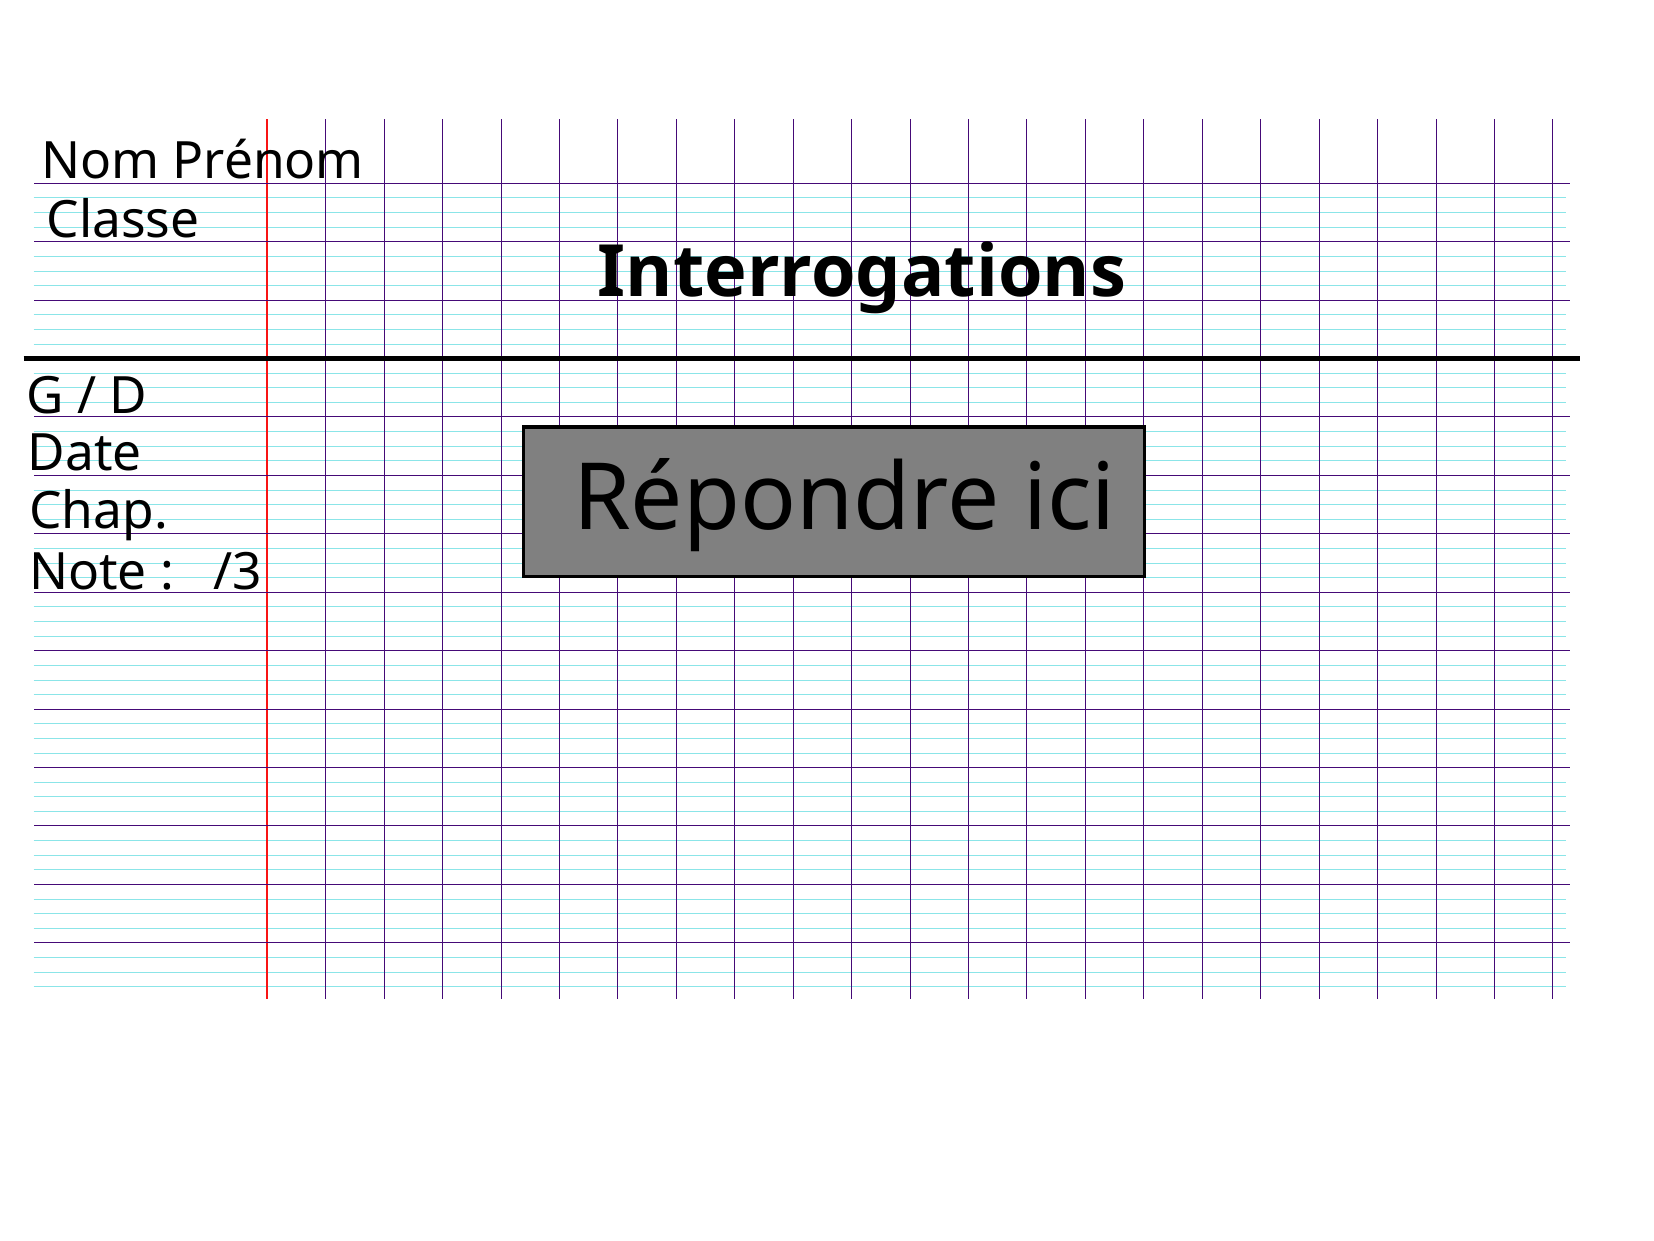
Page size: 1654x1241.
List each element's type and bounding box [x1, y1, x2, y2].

picture [23, 119, 1654, 999]
